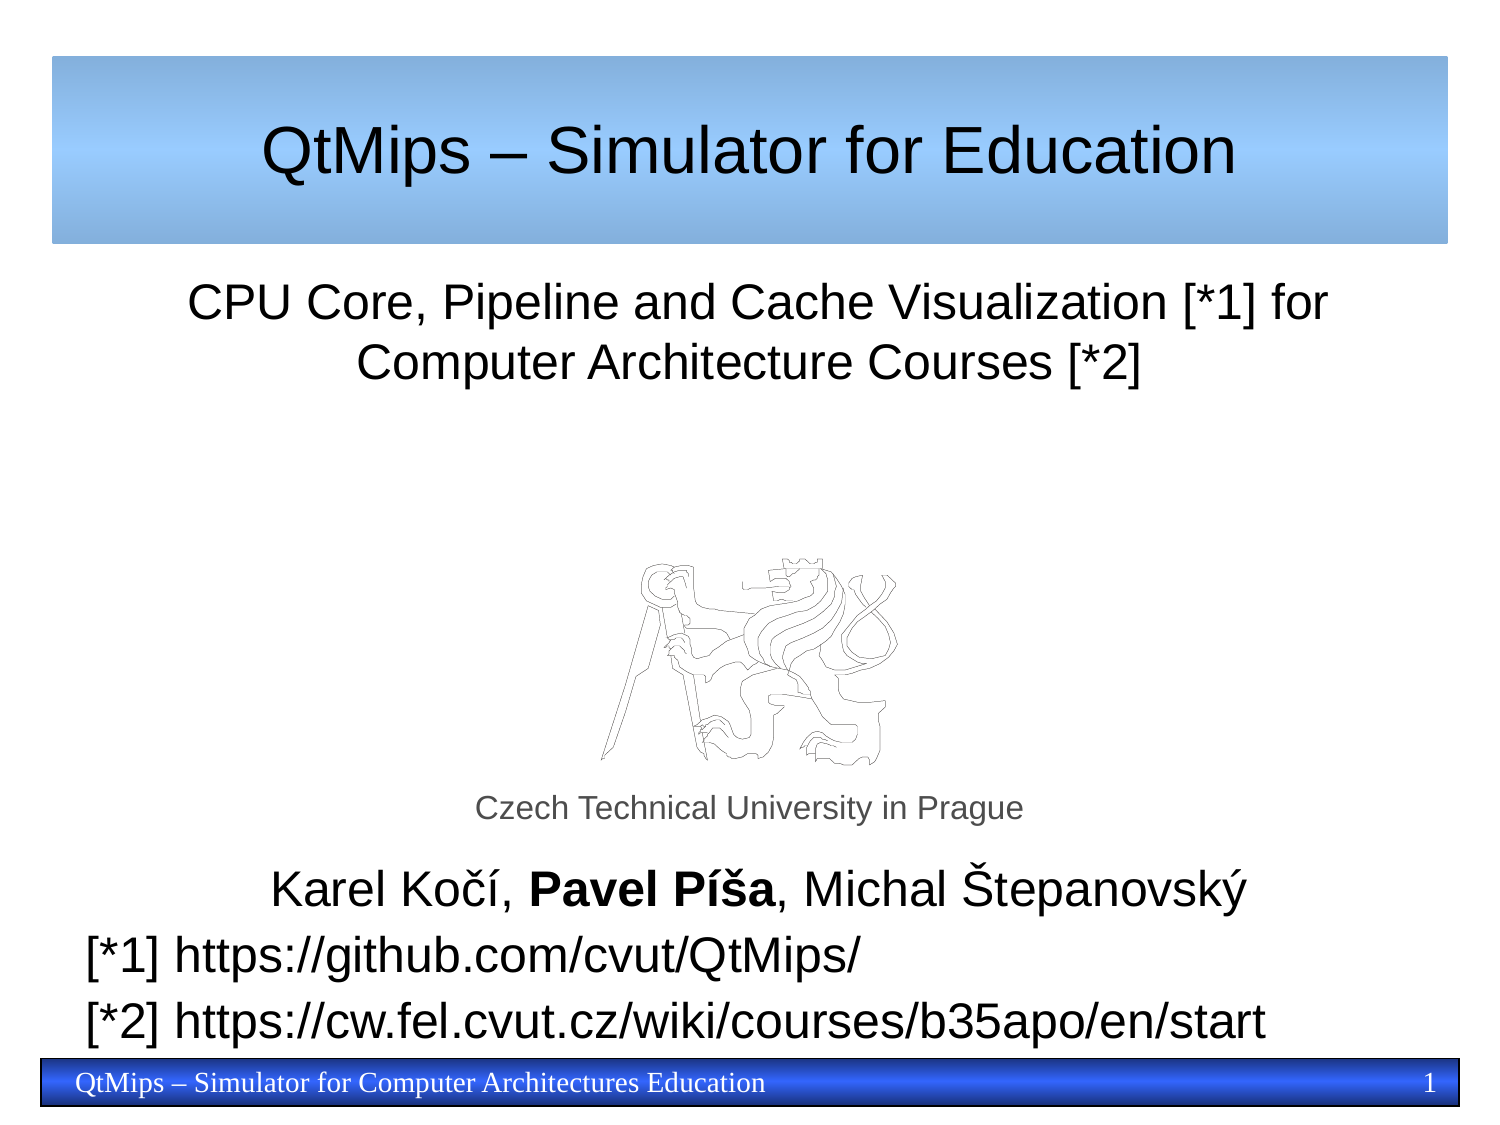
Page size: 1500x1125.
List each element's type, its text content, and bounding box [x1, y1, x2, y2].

title QtMips – Simulator for Education [52, 56, 1448, 244]
text_box CPU Core, Pipeline and Cache Visualization [*1] for Computer Architecture Courses [*2] [53, 261, 1447, 397]
text_box Czech Technical University in Prague [199, 779, 1301, 835]
text_box Karel Kočí, Pavel Píša, Michal Štepanovský [*1] https://github.com/cvut/QtMips/ [*2] https://cw.fel.cvut.cz/wiki/courses/b35apo/en/start [53, 848, 1447, 1056]
chart [597, 555, 903, 772]
